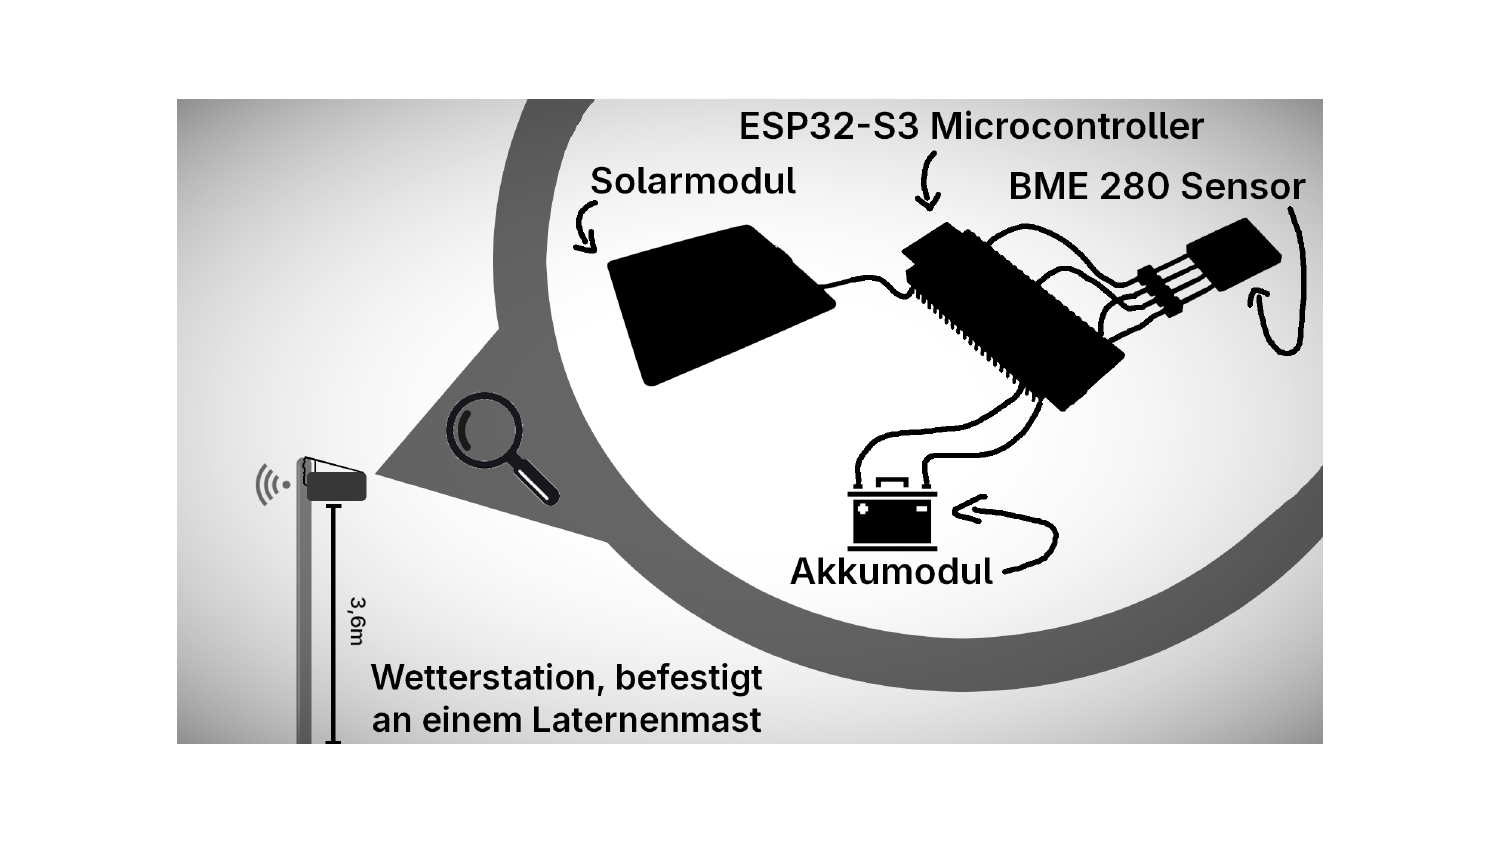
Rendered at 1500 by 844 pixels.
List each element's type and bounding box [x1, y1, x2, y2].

picture [177, 99, 1323, 744]
